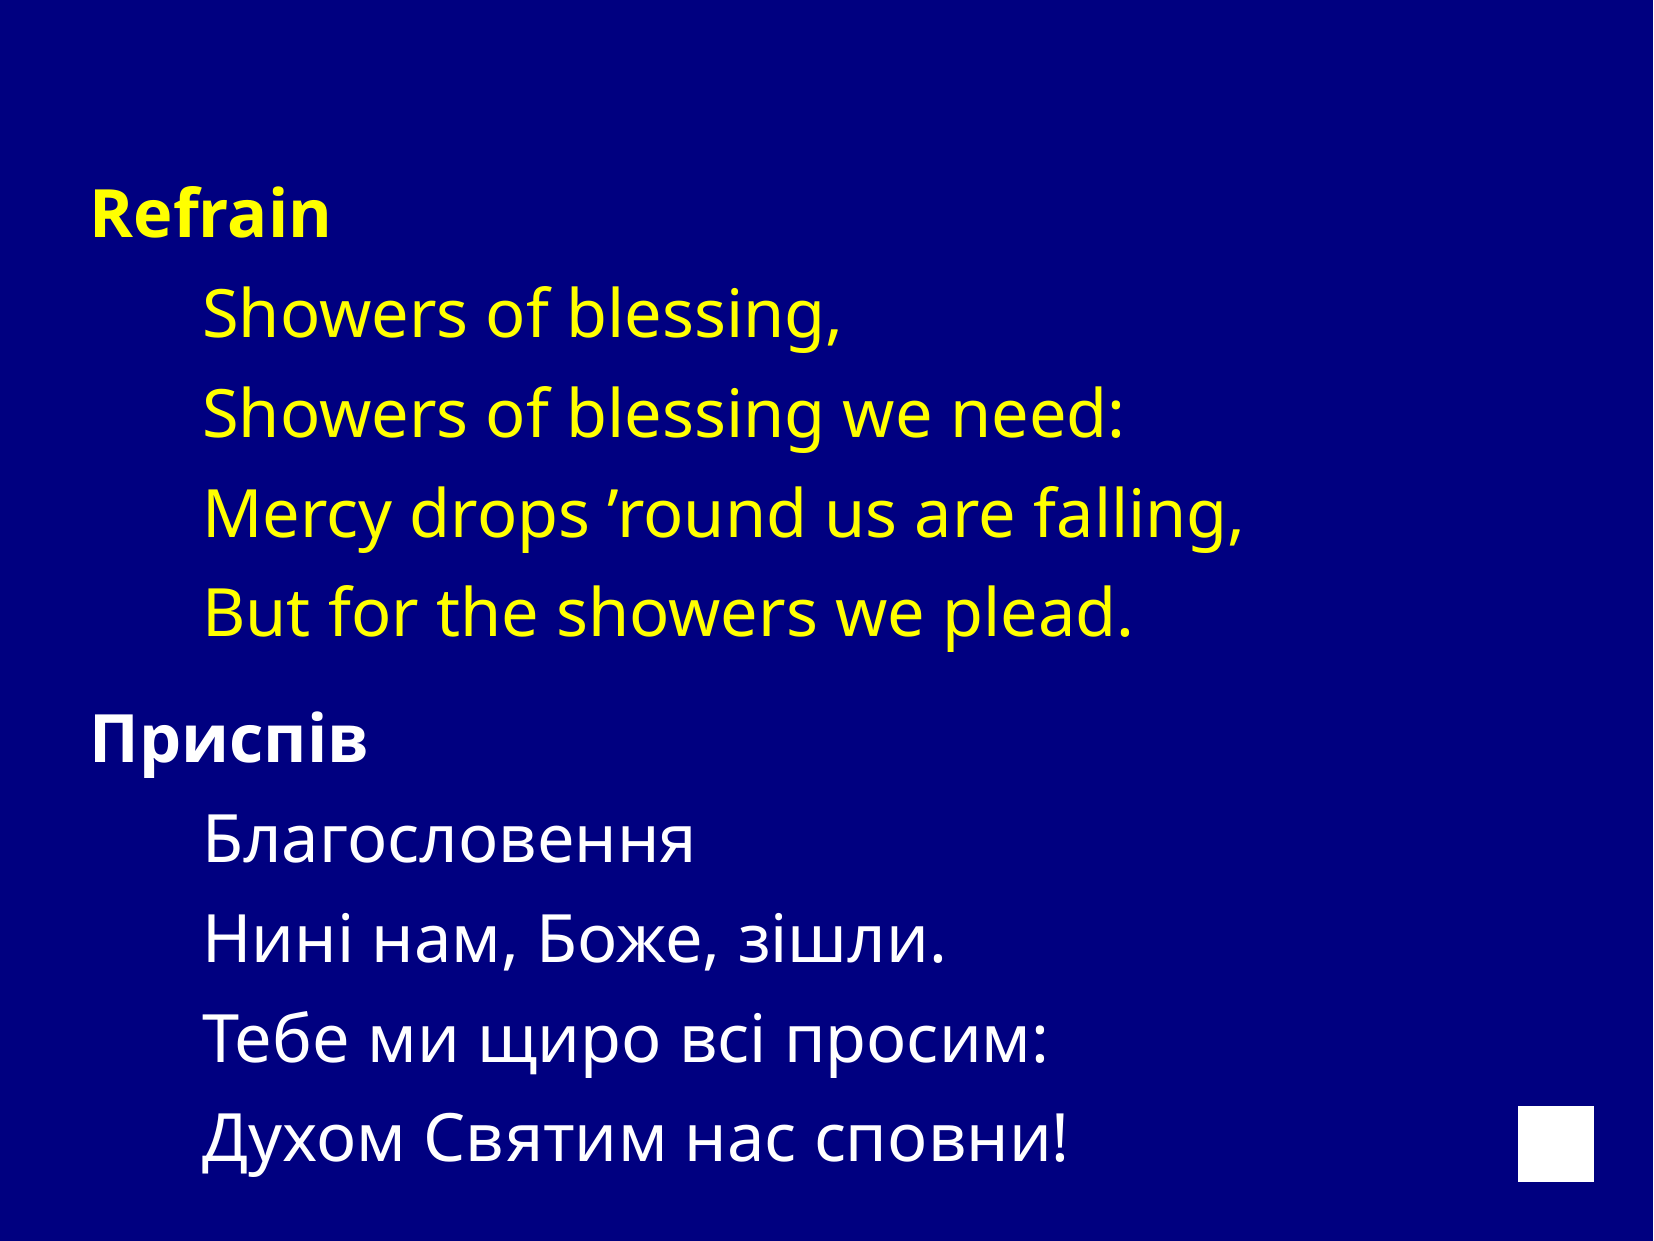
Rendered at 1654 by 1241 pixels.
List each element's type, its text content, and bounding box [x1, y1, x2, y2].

text_box Приспів Благословення Нині нам, Боже, зішли. Тебе ми щиро всі просим: Духом Святим нас сповни! [75, 675, 1576, 1163]
text_box Refrain Showers of blessing, Showers of blessing we need: Mercy drops ’round us are falling, But for the showers we plead. [75, 150, 1576, 638]
text_box [1518, 1106, 1594, 1182]
